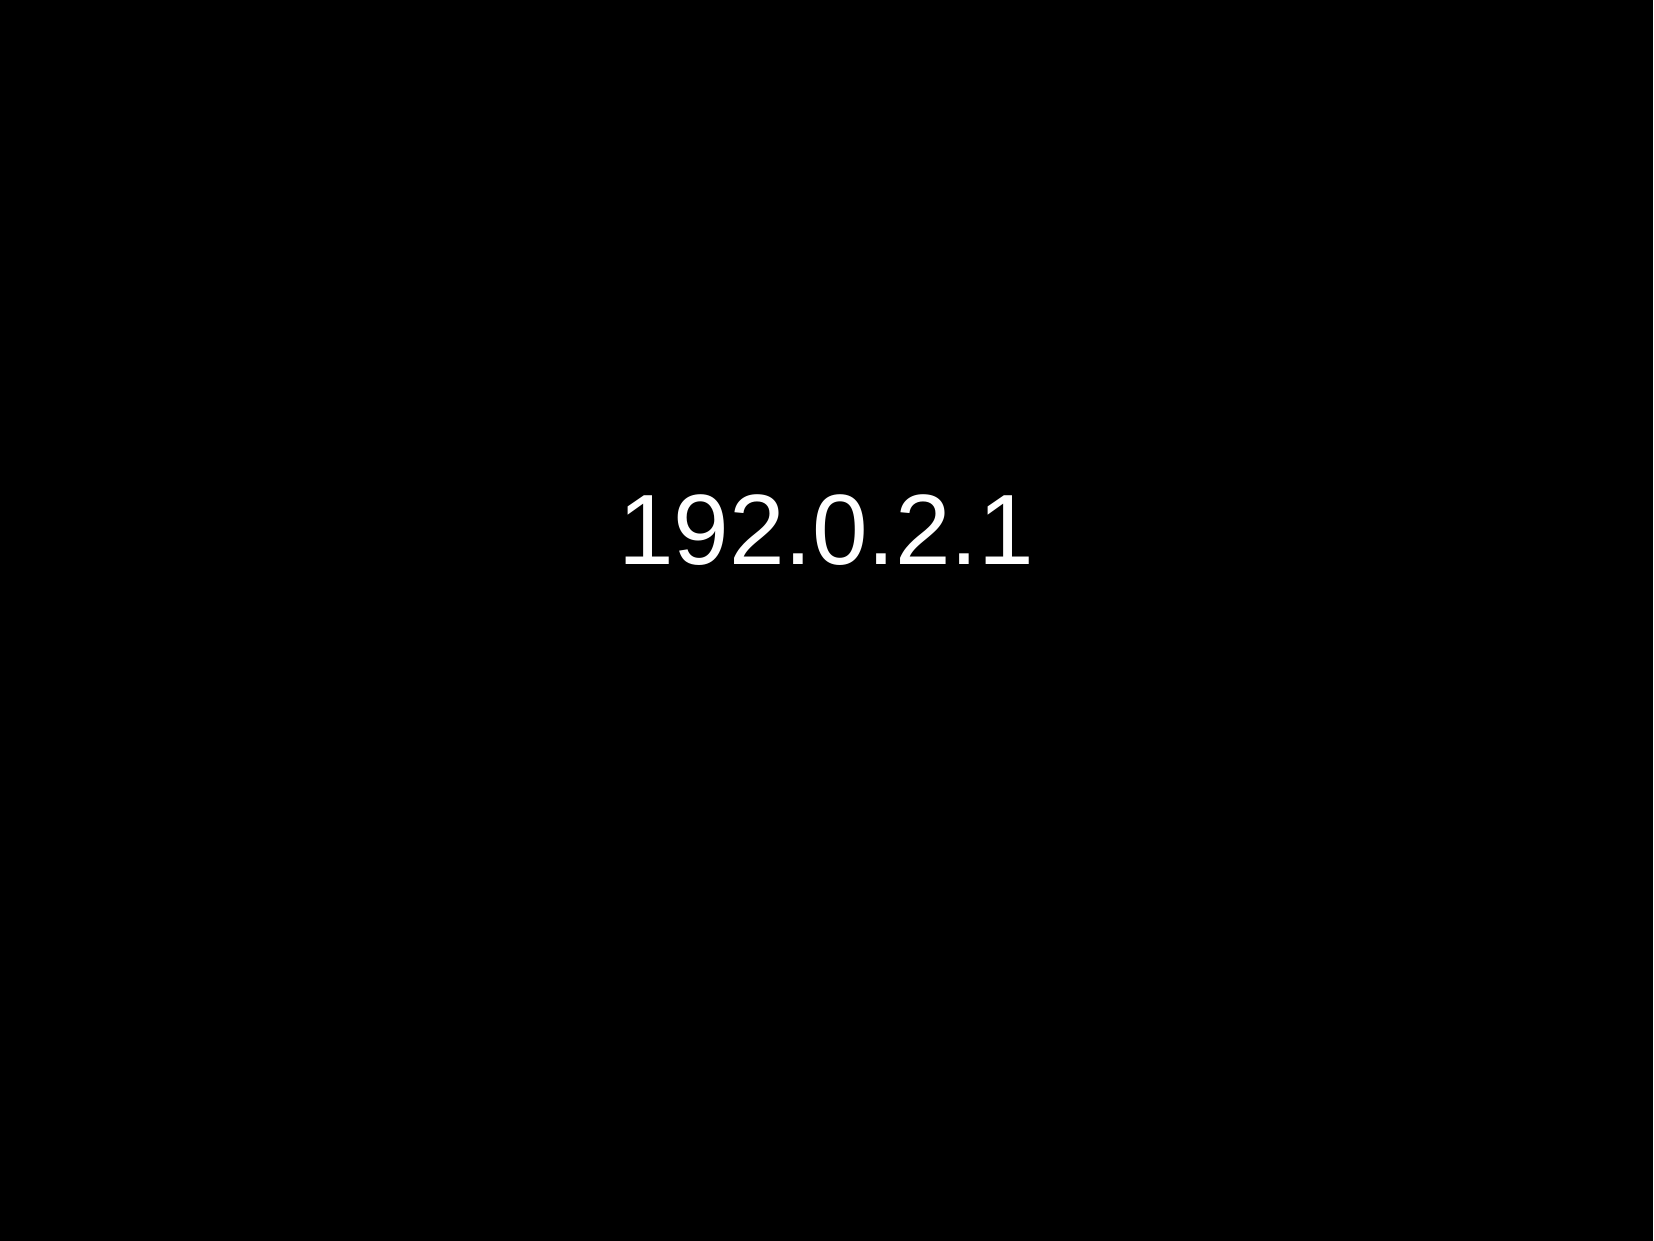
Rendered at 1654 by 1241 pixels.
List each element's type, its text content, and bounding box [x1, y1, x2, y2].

subtitle 192.0.2.1 [82, 49, 1571, 1010]
